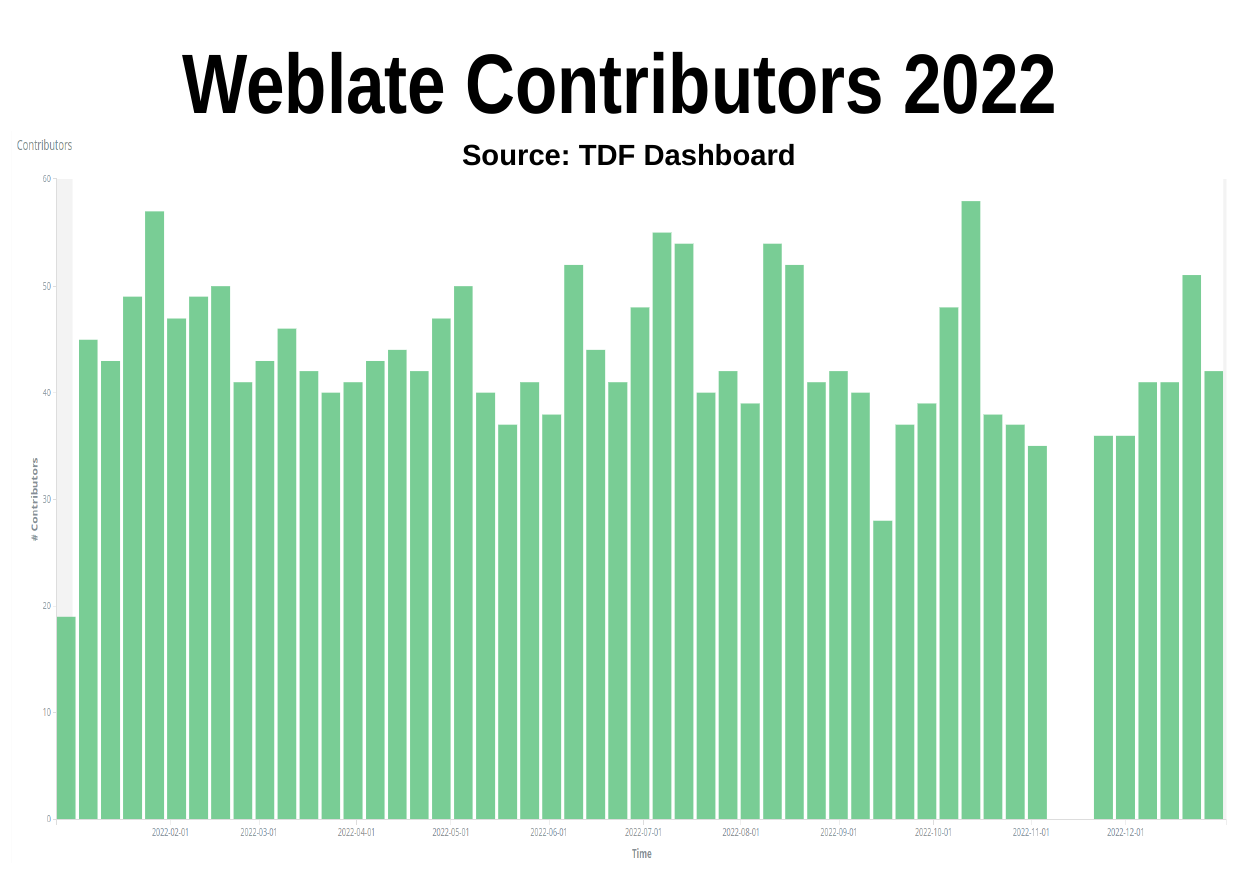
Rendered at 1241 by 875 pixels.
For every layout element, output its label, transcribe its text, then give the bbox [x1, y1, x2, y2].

title Weblate Contributors 2022 [11, 12, 1229, 131]
picture [11, 131, 1229, 863]
text_box Source: TDF Dashboard [447, 131, 812, 185]
